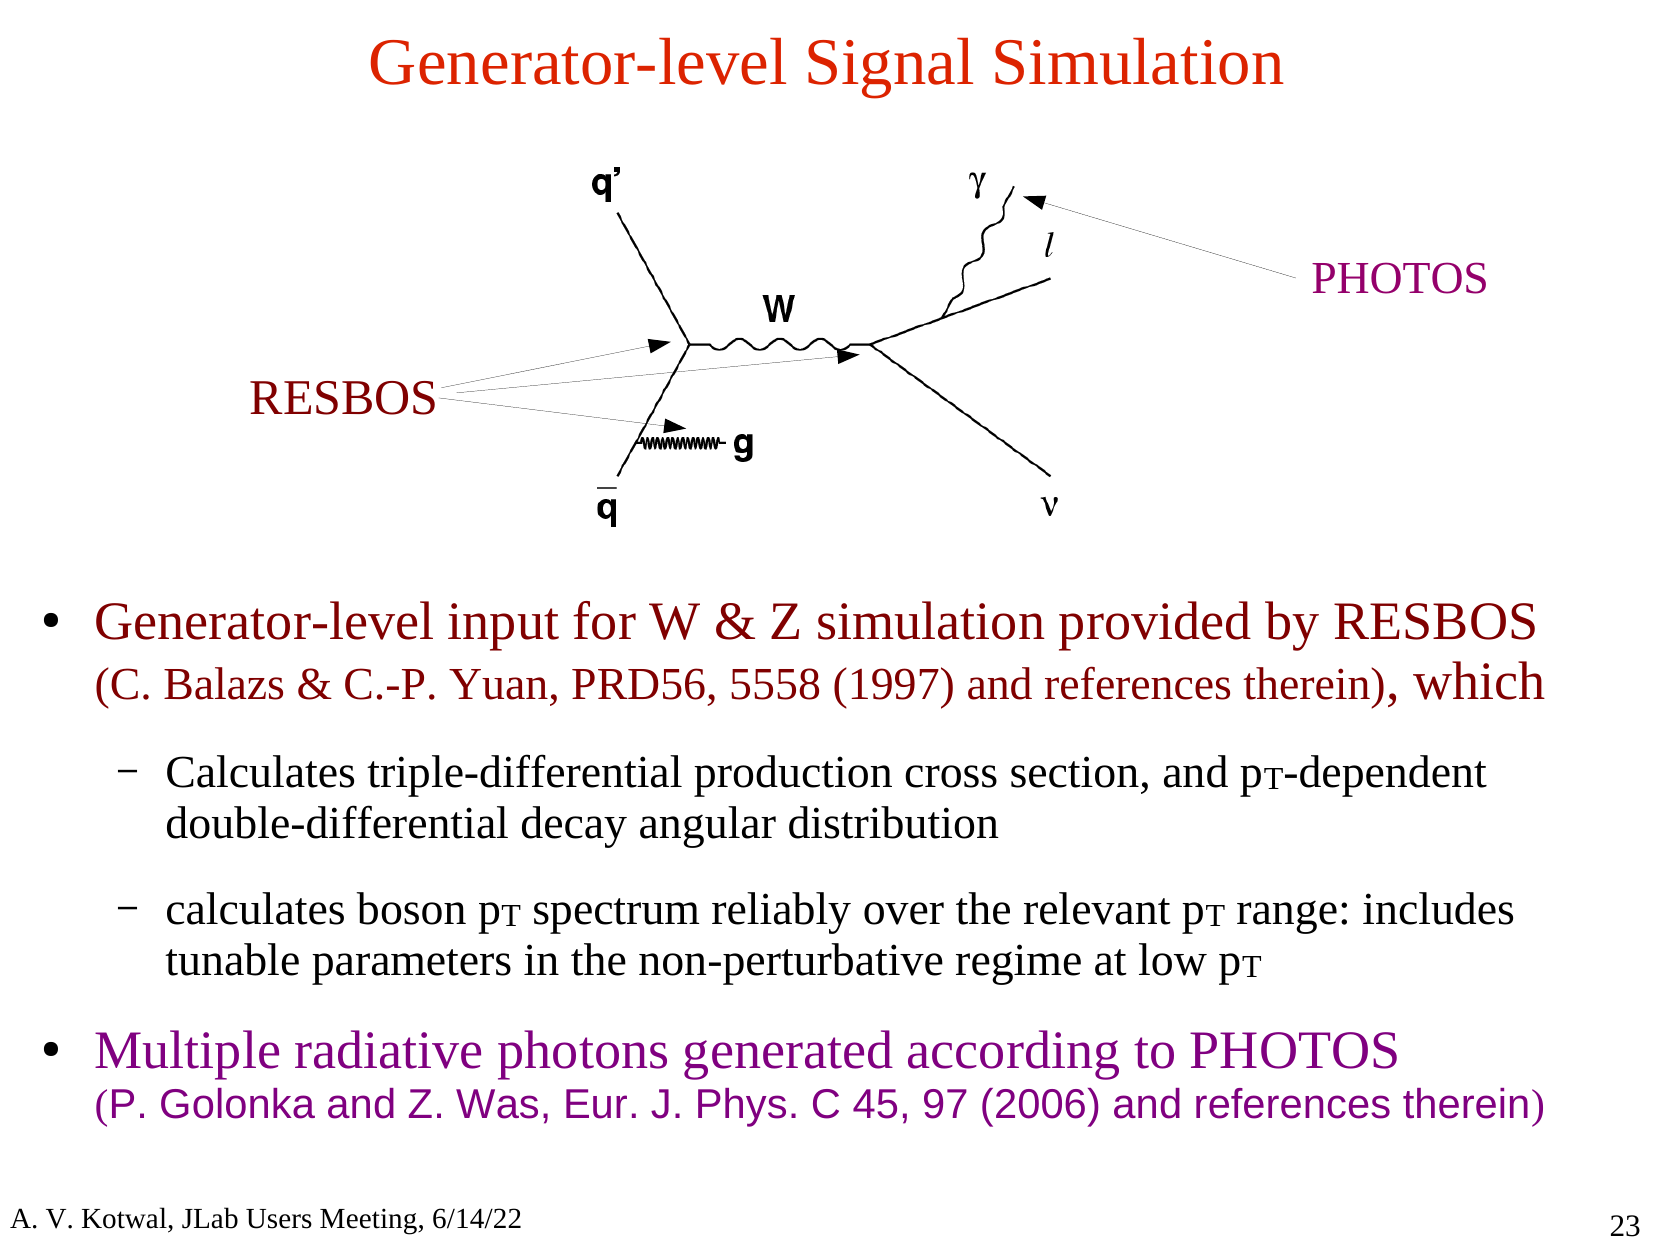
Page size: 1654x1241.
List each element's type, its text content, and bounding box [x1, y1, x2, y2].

picture [581, 147, 1086, 541]
list Generator-level input for W & Z simulation provided by RESBOS (C. Balazs & C.-P. Yuan, PRD56, 5558 (1997) and references therein), which Calculates triple-differential production cross section, and pT-dependent double-differential decay angular distribution calculates boson pT spectrum reliably over the relevant pT range: includes tunable parameters in the non-perturbative regime at low pT Multiple radiative photons generated according to PHOTOS (P. Golonka and Z. Was, Eur. J. Phys. C 45, 97 (2006) and references therein) [23, 591, 1627, 1241]
text_box PHOTOS [1311, 252, 1490, 309]
title Generator-level Signal Simulation [121, 8, 1534, 115]
text_box RESBOS [249, 370, 440, 426]
